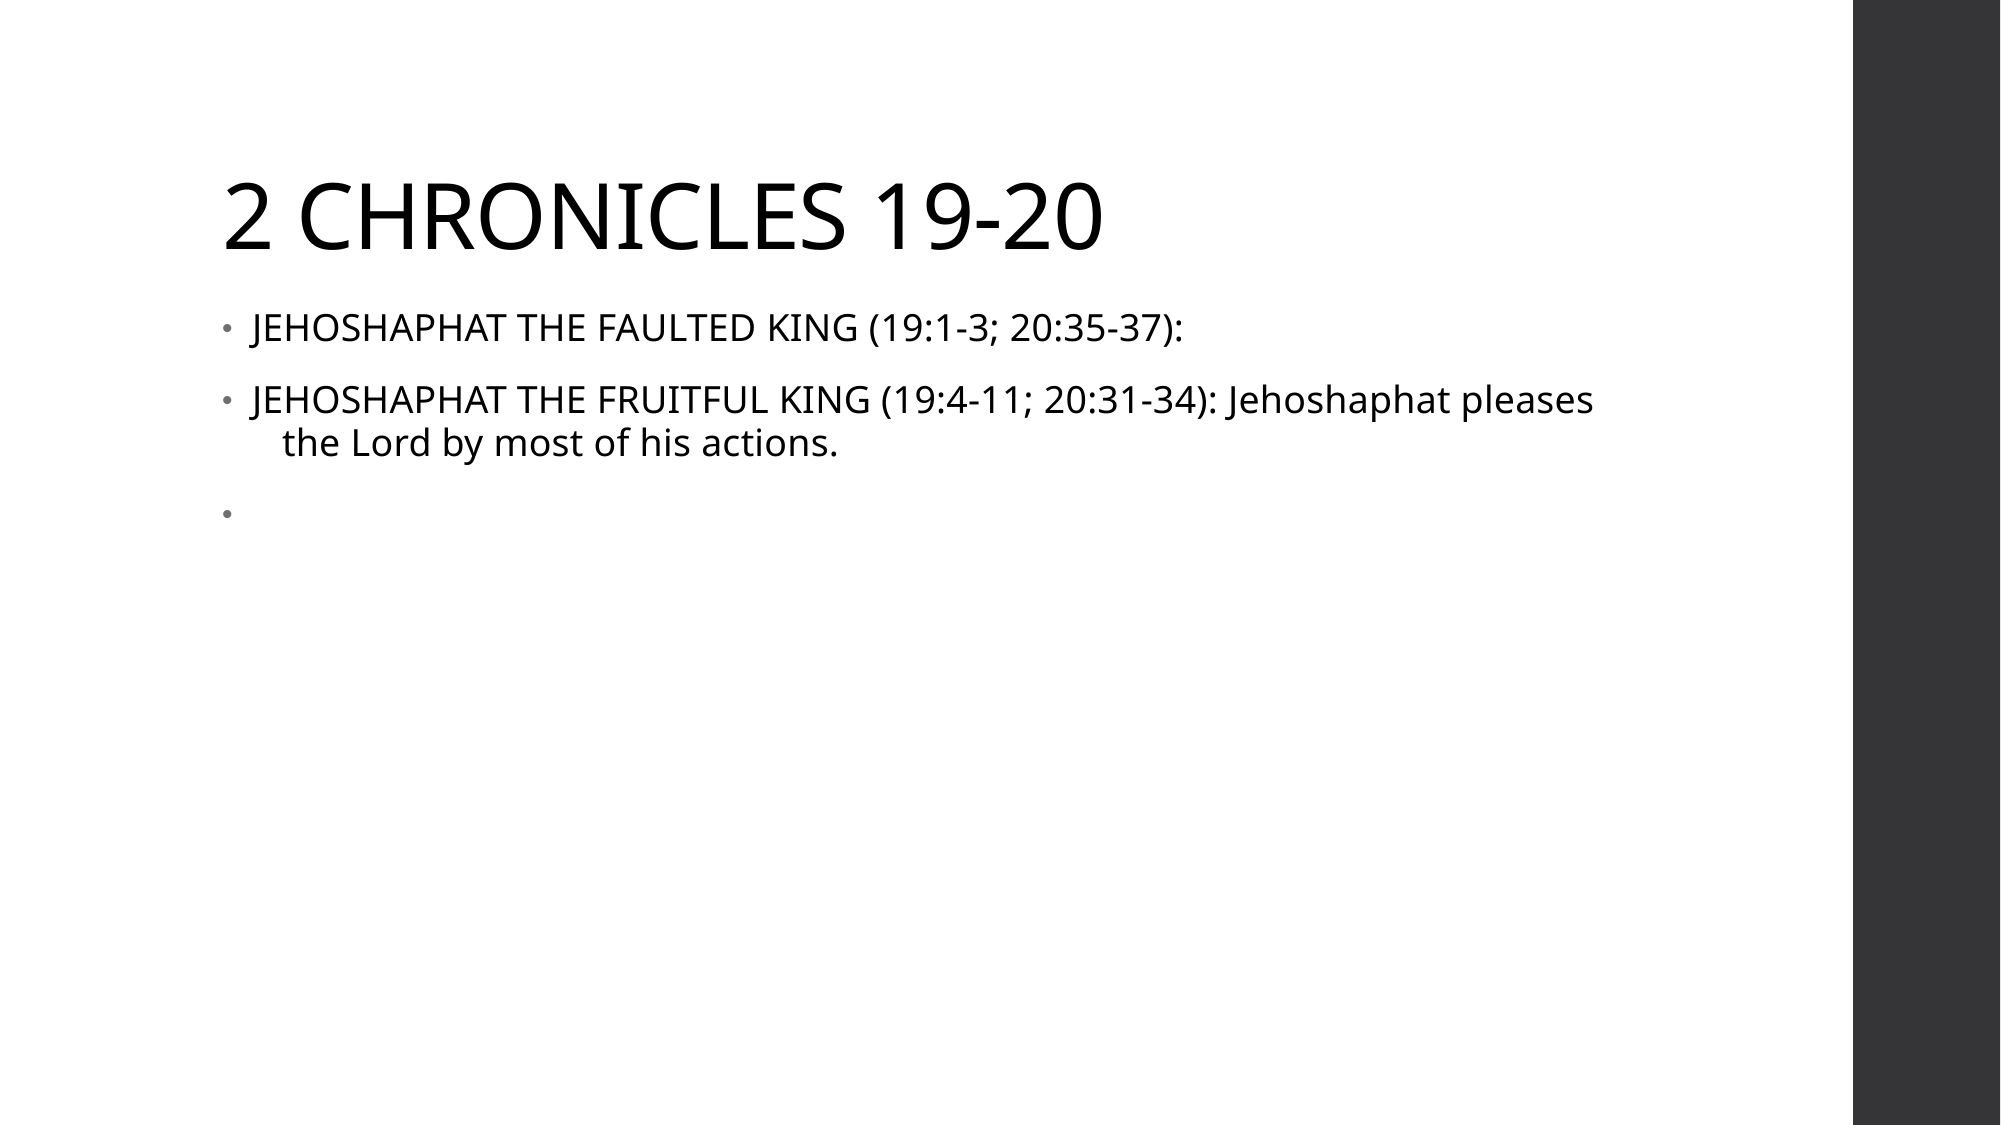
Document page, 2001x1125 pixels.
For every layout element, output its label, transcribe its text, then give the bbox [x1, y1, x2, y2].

title 2 CHRONICLES 19-20 [206, 60, 1797, 278]
list JEHOSHAPHAT THE FAULTED KING (19:1-3; 20:35-37): JEHOSHAPHAT THE FRUITFUL KING (19:4-11; 20:31-34): Jehoshaphat pleases the Lord by most of his actions. [206, 299, 1617, 1014]
